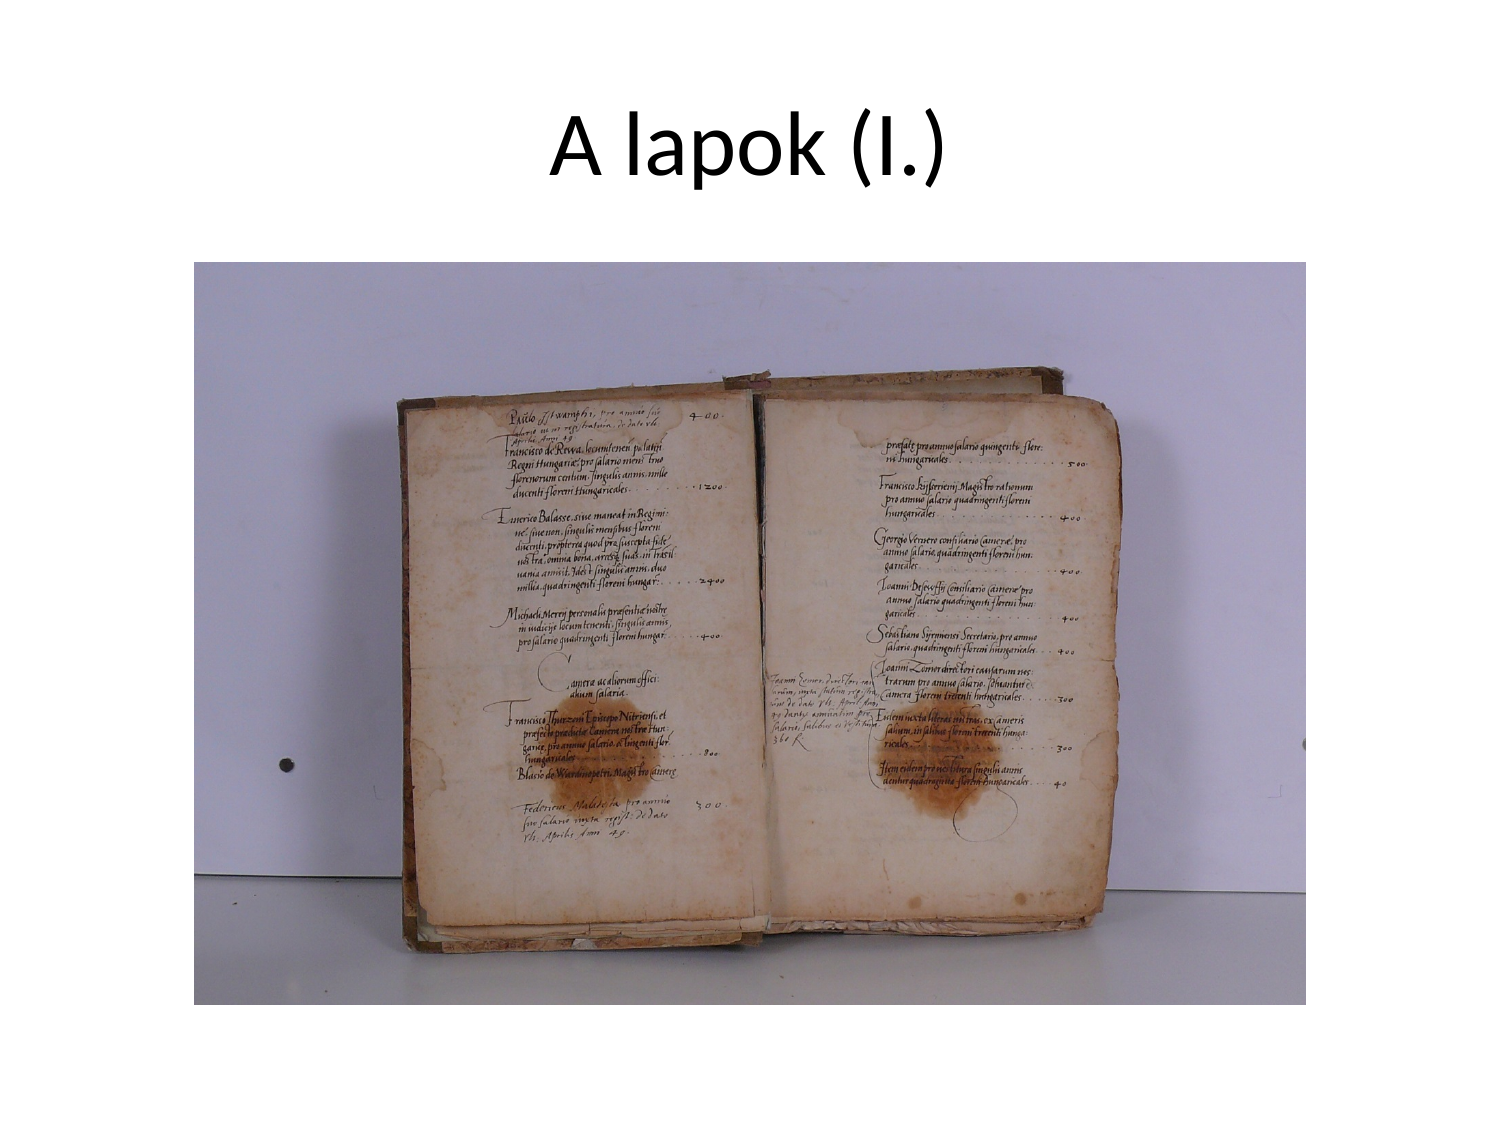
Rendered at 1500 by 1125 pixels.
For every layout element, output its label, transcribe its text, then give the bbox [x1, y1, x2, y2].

title A lapok (I.) [75, 45, 1426, 233]
picture [194, 262, 1306, 1005]
